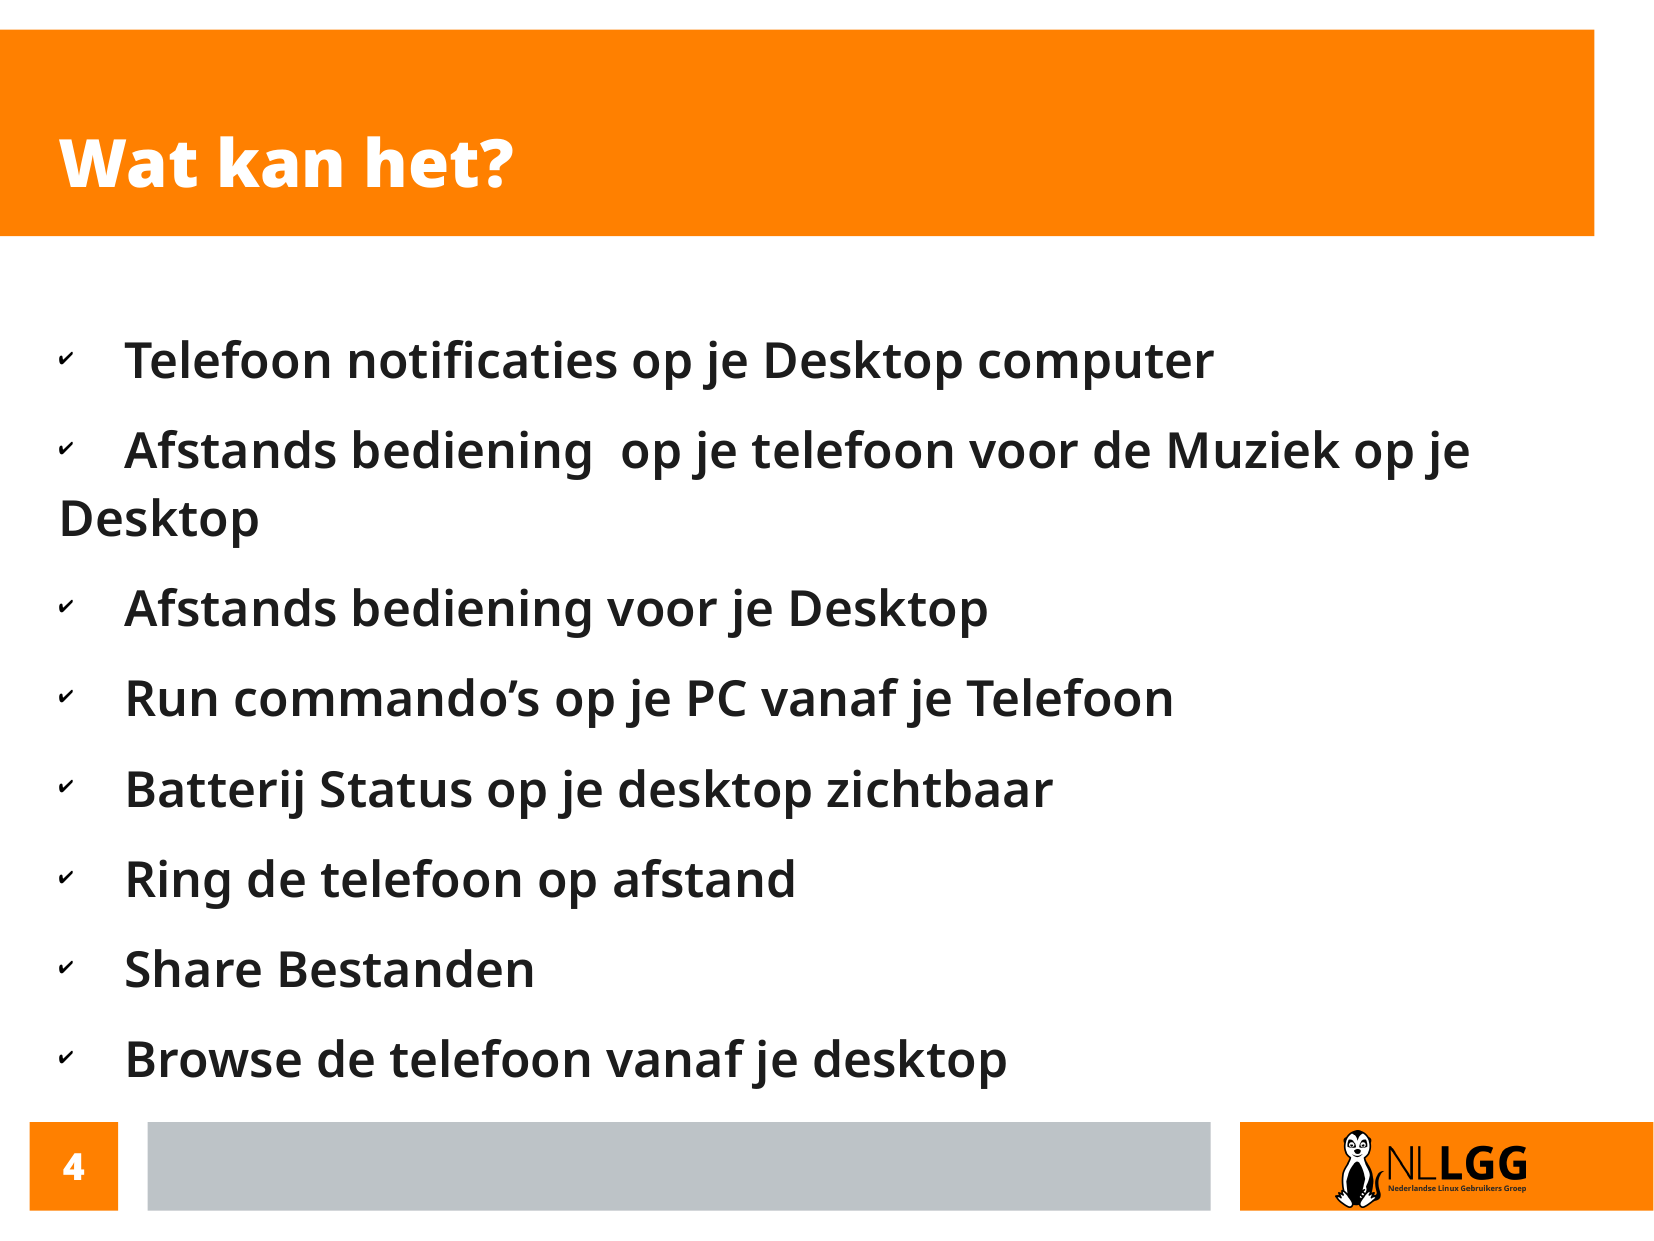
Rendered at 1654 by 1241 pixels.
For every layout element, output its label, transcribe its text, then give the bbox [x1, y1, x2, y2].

title Wat kan het? [59, 59, 1595, 207]
list Telefoon notificaties op je Desktop computer Afstands bediening op je telefoon voor de Muziek op je Desktop Afstands bediening voor je Desktop Run commando’s op je PC vanaf je Telefoon Batterij Status op je desktop zichtbaar Ring de telefoon op afstand Share Bestanden Browse de telefoon vanaf je desktop [59, 324, 1565, 1093]
picture [1335, 1130, 1526, 1208]
